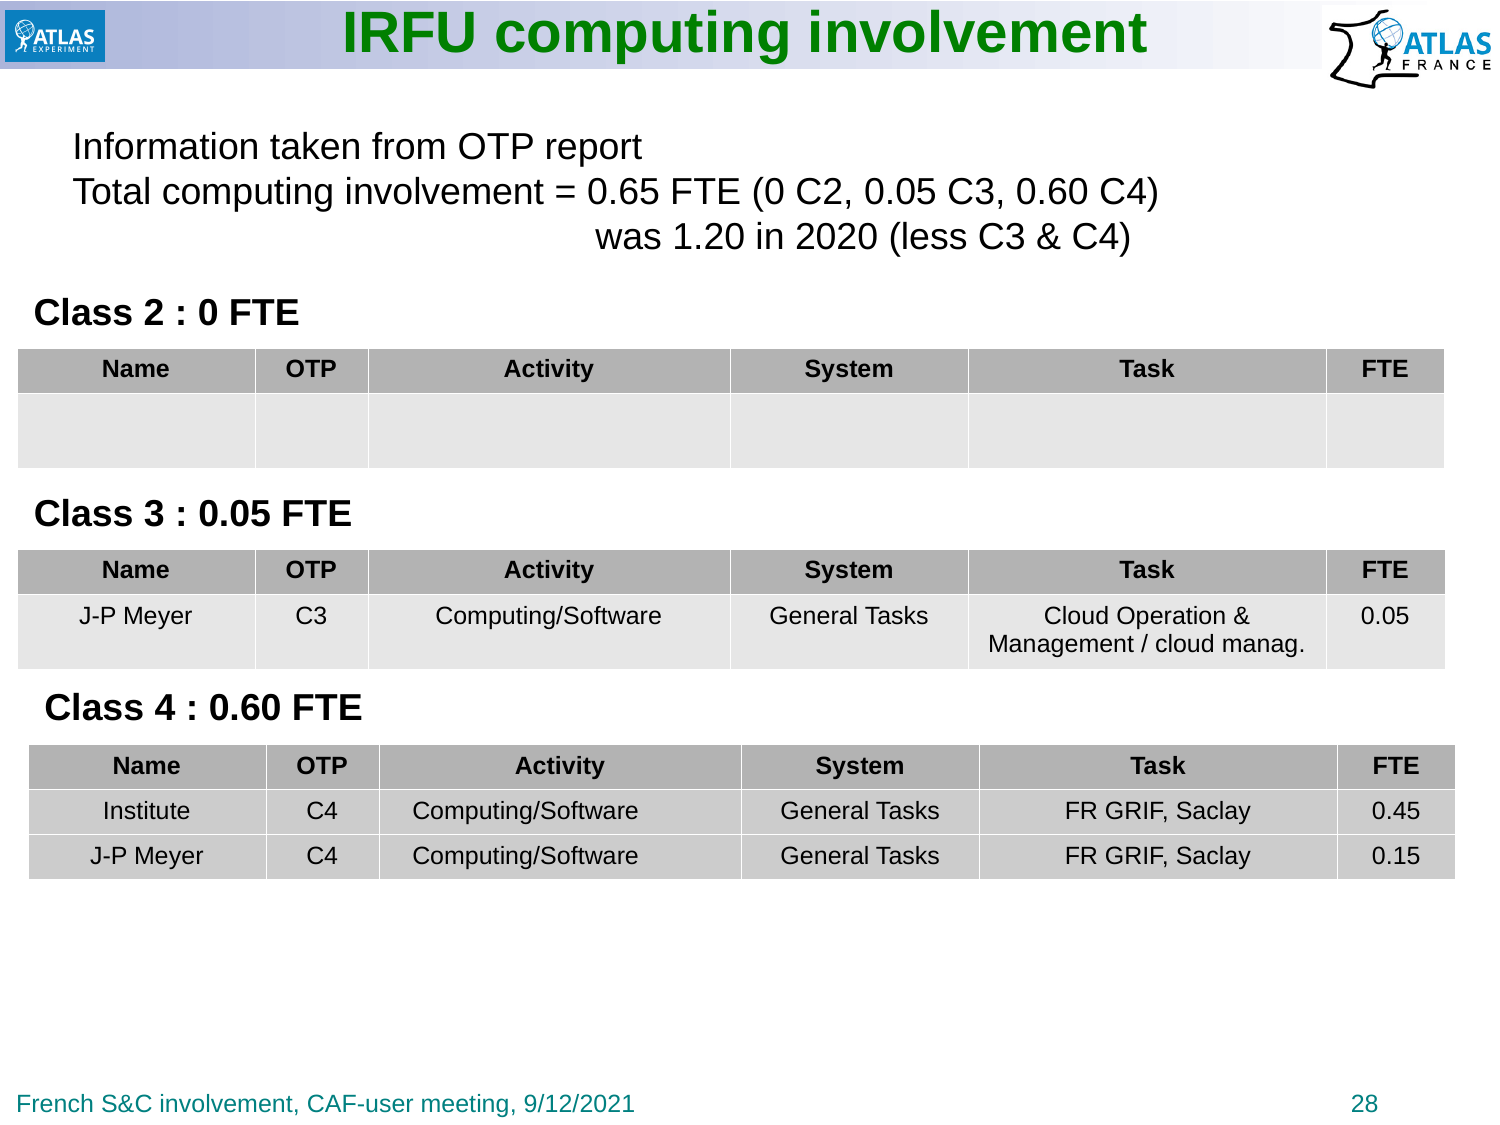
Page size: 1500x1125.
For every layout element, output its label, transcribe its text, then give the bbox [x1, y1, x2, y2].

table_cell Computing/Software [369, 595, 730, 669]
table_header Name [18, 550, 255, 594]
table_cell General Tasks [731, 595, 968, 669]
text_box Class 4 : 0.60 FTE [29, 675, 563, 732]
table_header Task [969, 550, 1326, 594]
table_cell 0.15 [1338, 835, 1455, 879]
table_header Activity [369, 349, 730, 393]
table_cell J-P Meyer [29, 835, 266, 879]
table_header FTE [1338, 745, 1455, 789]
table_header System [742, 745, 979, 789]
table_cell J-P Meyer [18, 595, 255, 669]
table_cell Cloud Operation & Management / cloud manag. [969, 595, 1326, 669]
table_header OTP [256, 349, 368, 393]
table_cell FR GRIF, Saclay [980, 835, 1337, 879]
table_cell C4 [267, 835, 379, 879]
table_header System [731, 550, 968, 594]
table_cell C3 [256, 595, 368, 669]
table_cell General Tasks [742, 790, 979, 834]
table_cell FR GRIF, Saclay [980, 790, 1337, 834]
table_header OTP [267, 745, 379, 789]
table_cell 0.05 [1327, 595, 1445, 669]
table_header Activity [380, 745, 741, 789]
table_header OTP [256, 550, 368, 594]
table_header System [731, 349, 968, 393]
table_cell Institute [29, 790, 266, 834]
table_cell [731, 394, 968, 468]
table_header Activity [369, 550, 730, 594]
table_header Task [980, 745, 1337, 789]
table_cell [1327, 394, 1444, 468]
table_cell Computing/Software [380, 790, 741, 834]
table_header Name [29, 745, 266, 789]
table_header Task [969, 349, 1326, 393]
text_box IRFU computing involvement [5, 0, 1500, 118]
table_cell [969, 394, 1326, 468]
table_cell C4 [267, 790, 379, 834]
text_box Class 2 : 0 FTE [18, 280, 552, 337]
table_cell [18, 394, 255, 468]
table_cell Computing/Software [380, 835, 741, 879]
text_box Class 3 : 0.05 FTE [18, 481, 552, 538]
text_box Information taken from OTP report Total computing involvement = 0.65 FTE (0 C2, 0.05 C3, 0.60 C4) was 1.20 in 2020 (less C3 & C4) [57, 114, 1416, 294]
table_header Name [18, 349, 255, 393]
table_header FTE [1327, 349, 1444, 393]
table_cell General Tasks [742, 835, 979, 879]
table_cell [369, 394, 730, 468]
table_header FTE [1327, 550, 1445, 594]
table_cell [256, 394, 368, 468]
table_cell 0.45 [1338, 790, 1455, 834]
